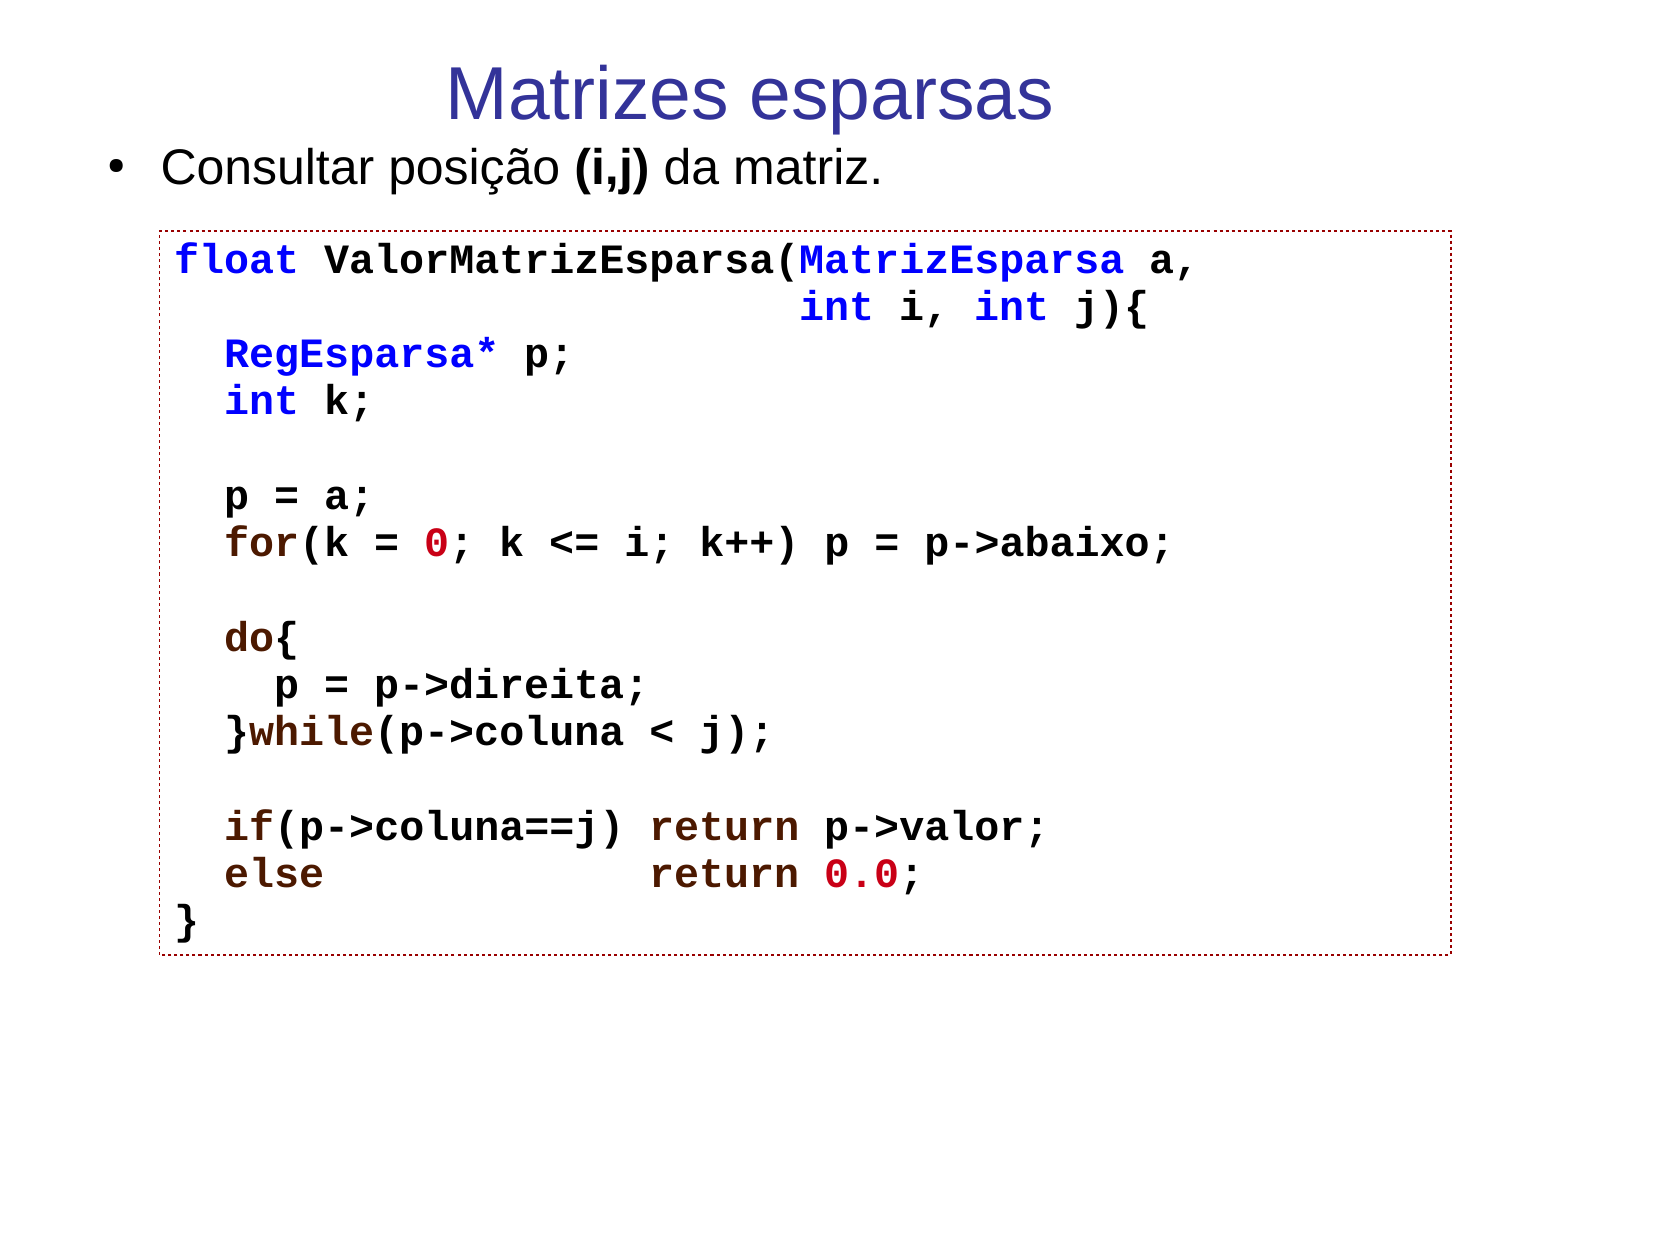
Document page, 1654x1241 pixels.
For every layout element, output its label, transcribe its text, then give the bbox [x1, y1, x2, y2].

text_box float ValorMatrizEsparsa(MatrizEsparsa a, int i, int j){ RegEsparsa* p; int k; p = a; for(k = 0; k <= i; k++) p = p->abaixo; do{ p = p->direita; }while(p->coluna < j); if(p->coluna==j) return p->valor; else return 0.0; } [159, 230, 1451, 956]
title Matrizes esparsas [75, 0, 1426, 131]
list Consultar posição (i,j) da matriz. [75, 131, 1426, 243]
